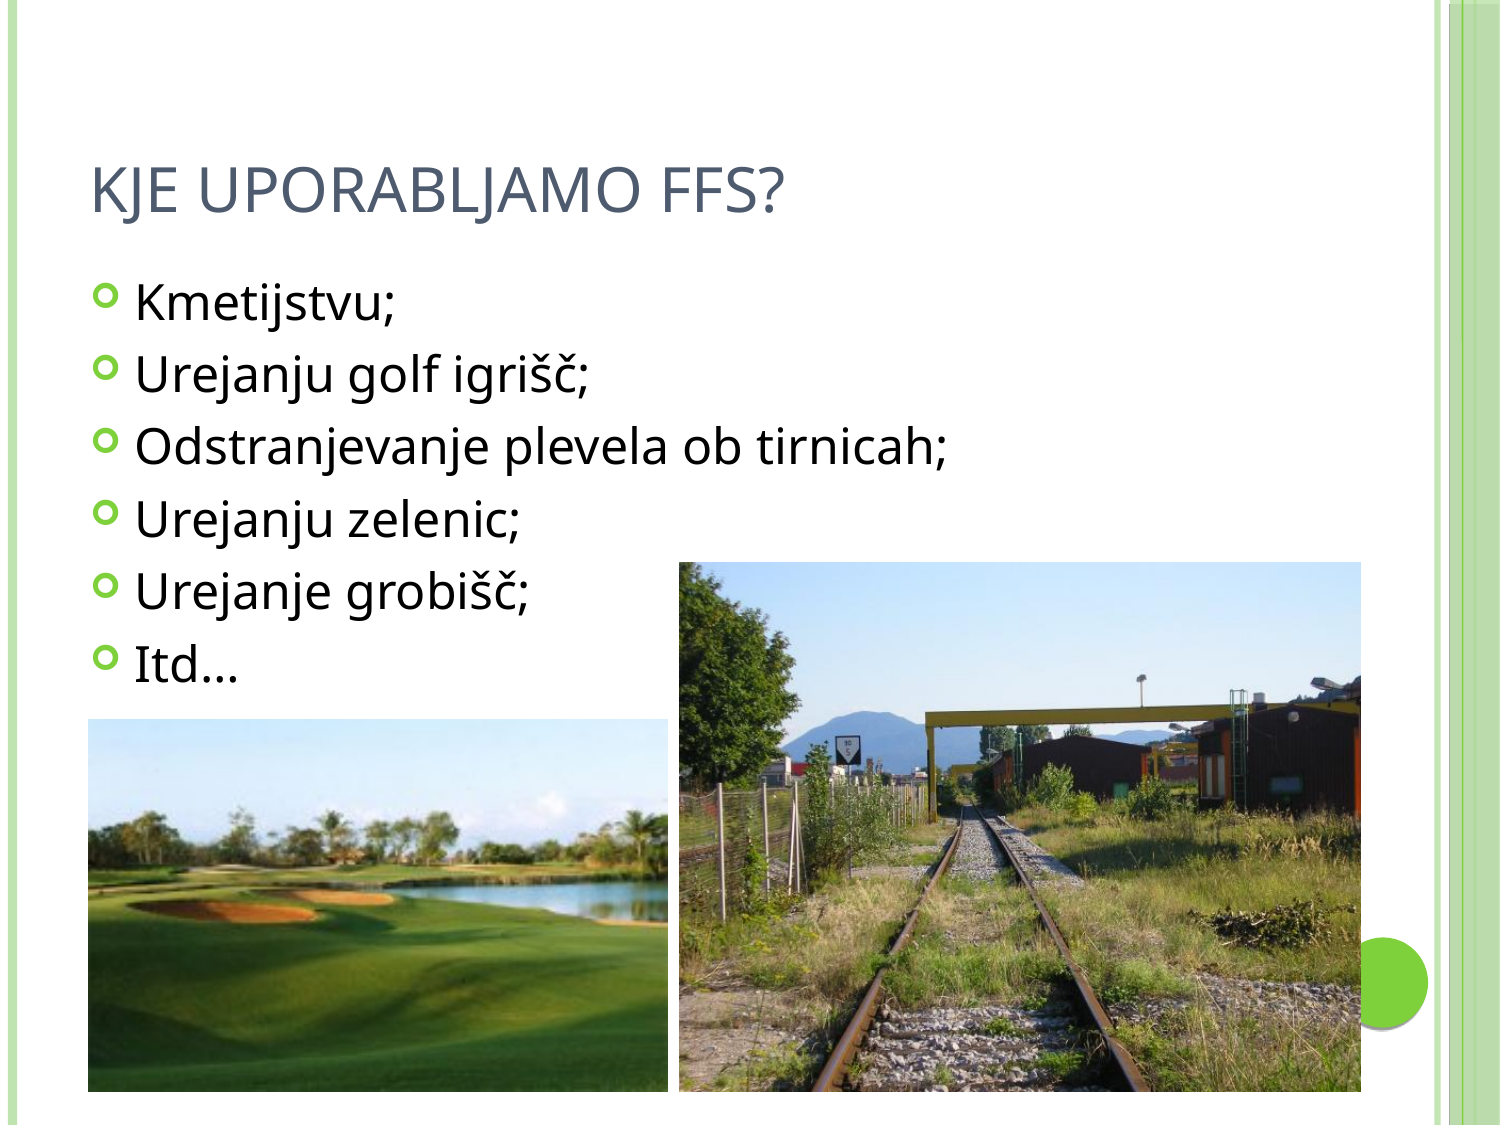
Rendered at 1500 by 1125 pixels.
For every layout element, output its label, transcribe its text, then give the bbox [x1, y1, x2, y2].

title Kje uporabljamo FFS? [75, 45, 1300, 233]
list Kmetijstvu; Urejanju golf igrišč; Odstranjevanje plevela ob tirnicah; Urejanju zelenic; Urejanje grobišč; Itd… [75, 262, 1300, 1062]
picture [679, 562, 1361, 1092]
picture [88, 719, 668, 1092]
